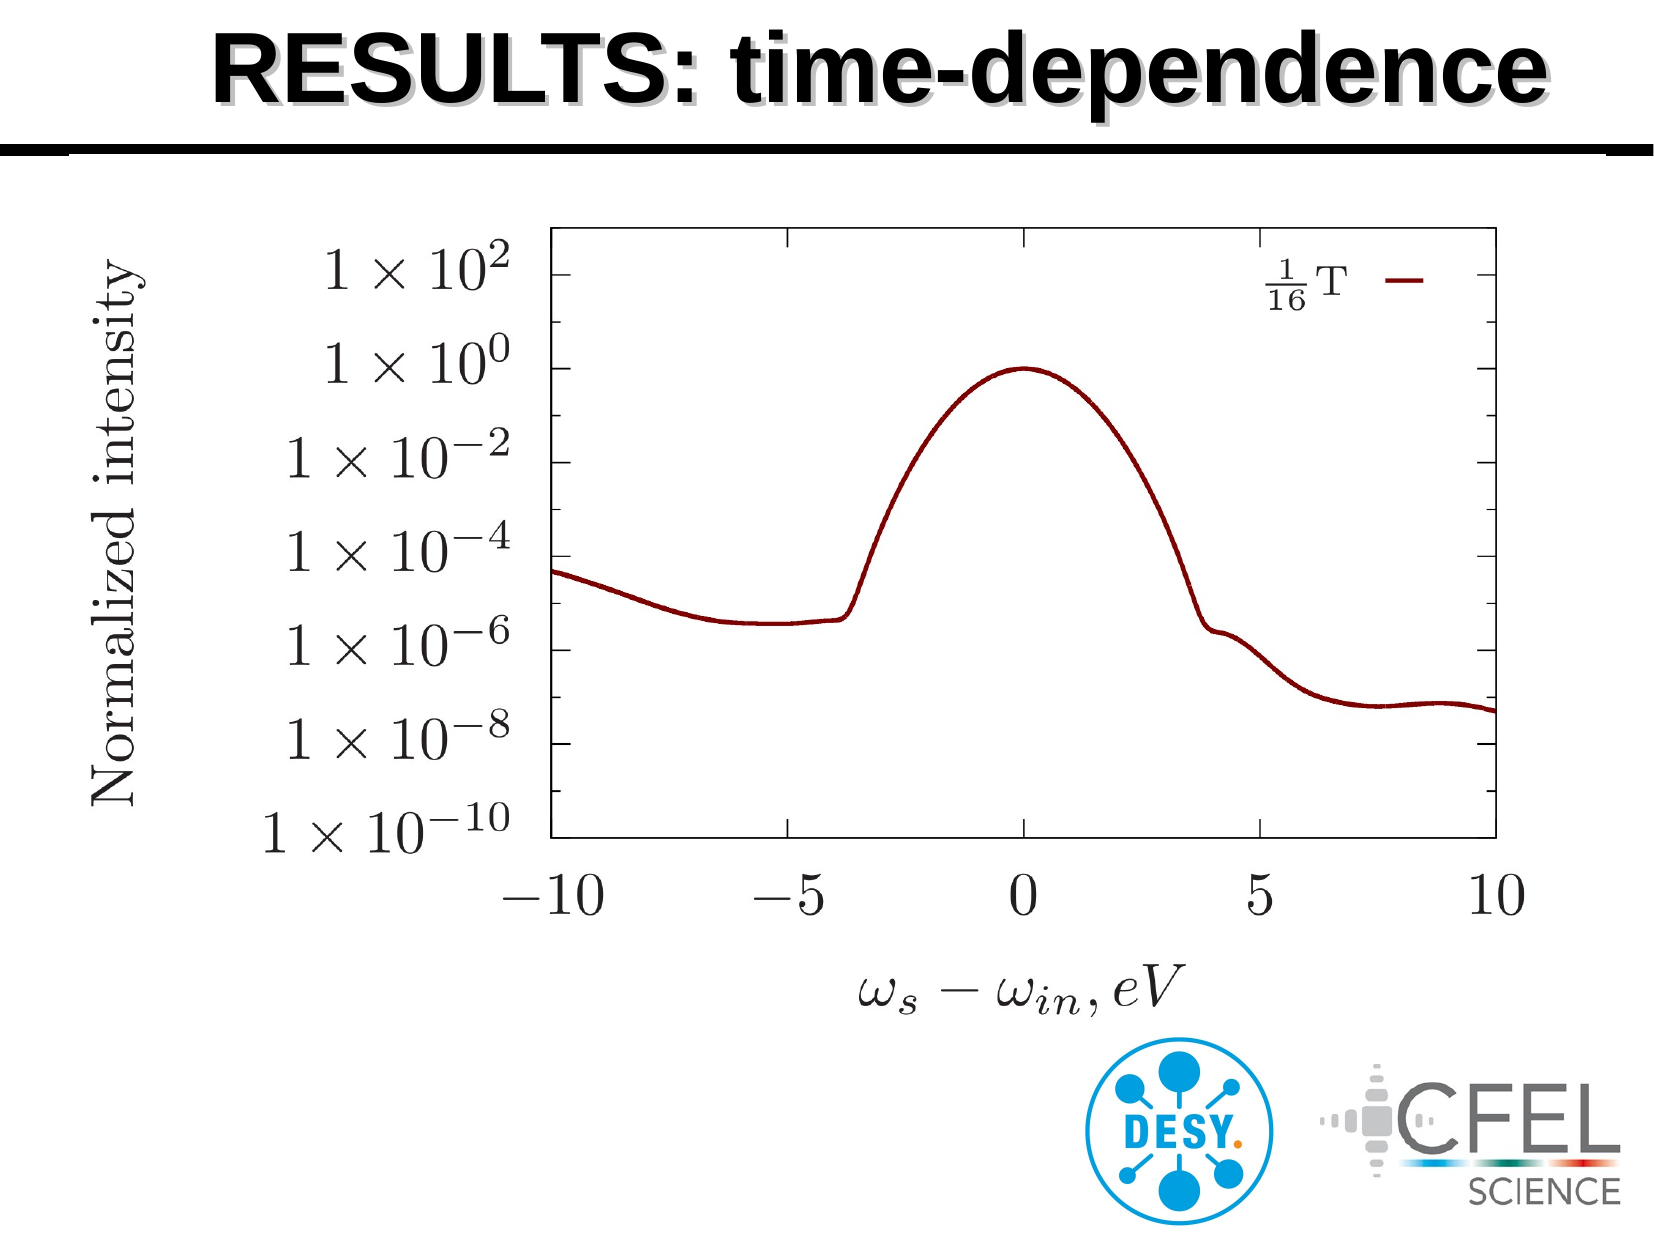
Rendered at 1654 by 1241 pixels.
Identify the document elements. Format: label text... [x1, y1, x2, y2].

title RESULTS: time-dependence [0, 0, 1654, 151]
picture [69, 154, 1606, 1231]
text_box [30, 8, 736, 247]
picture [1320, 1064, 1621, 1213]
